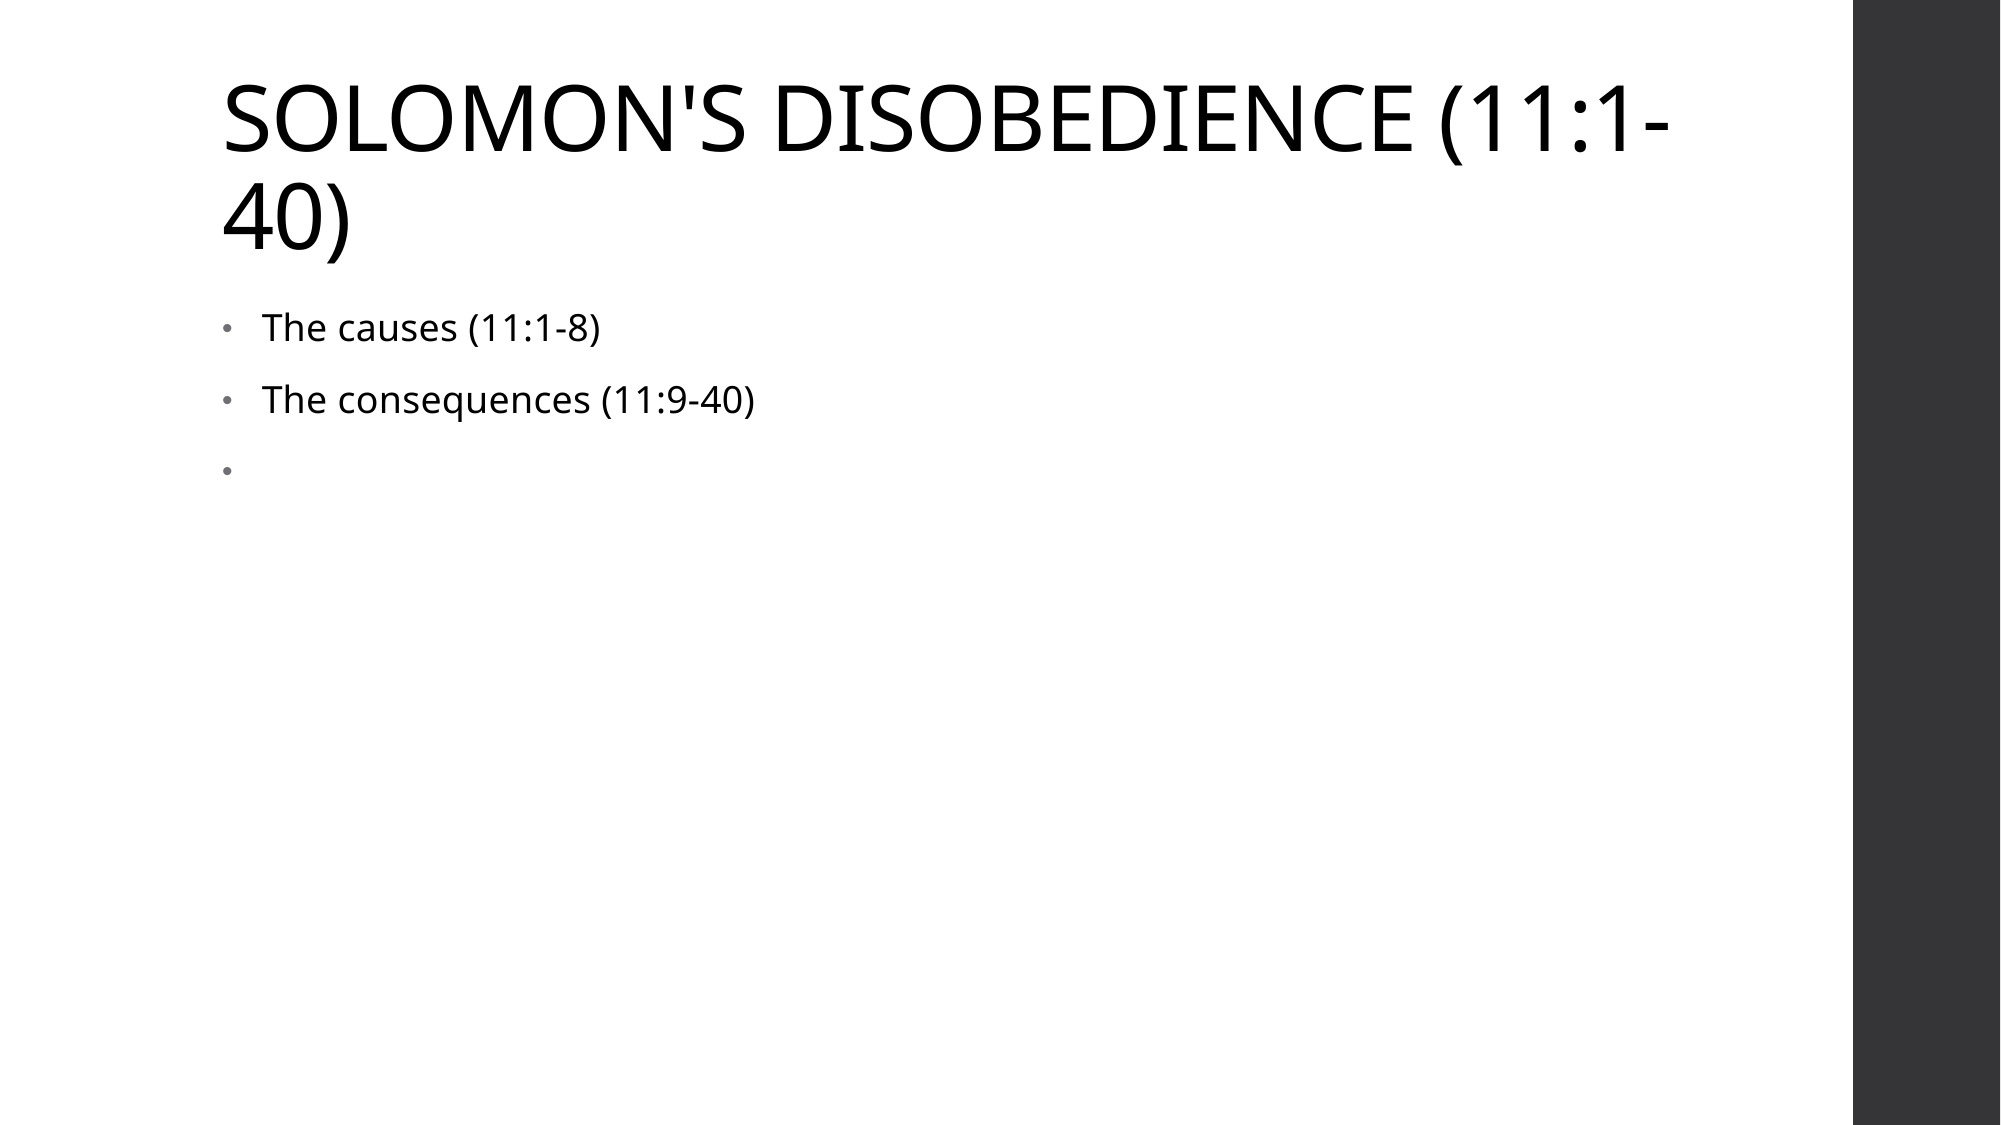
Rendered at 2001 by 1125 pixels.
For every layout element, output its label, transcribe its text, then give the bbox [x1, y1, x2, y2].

list The causes (11:1-8) The consequences (11:9-40) [206, 299, 1617, 1014]
title SOLOMON'S DISOBEDIENCE (11:1-40) [206, 60, 1797, 278]
